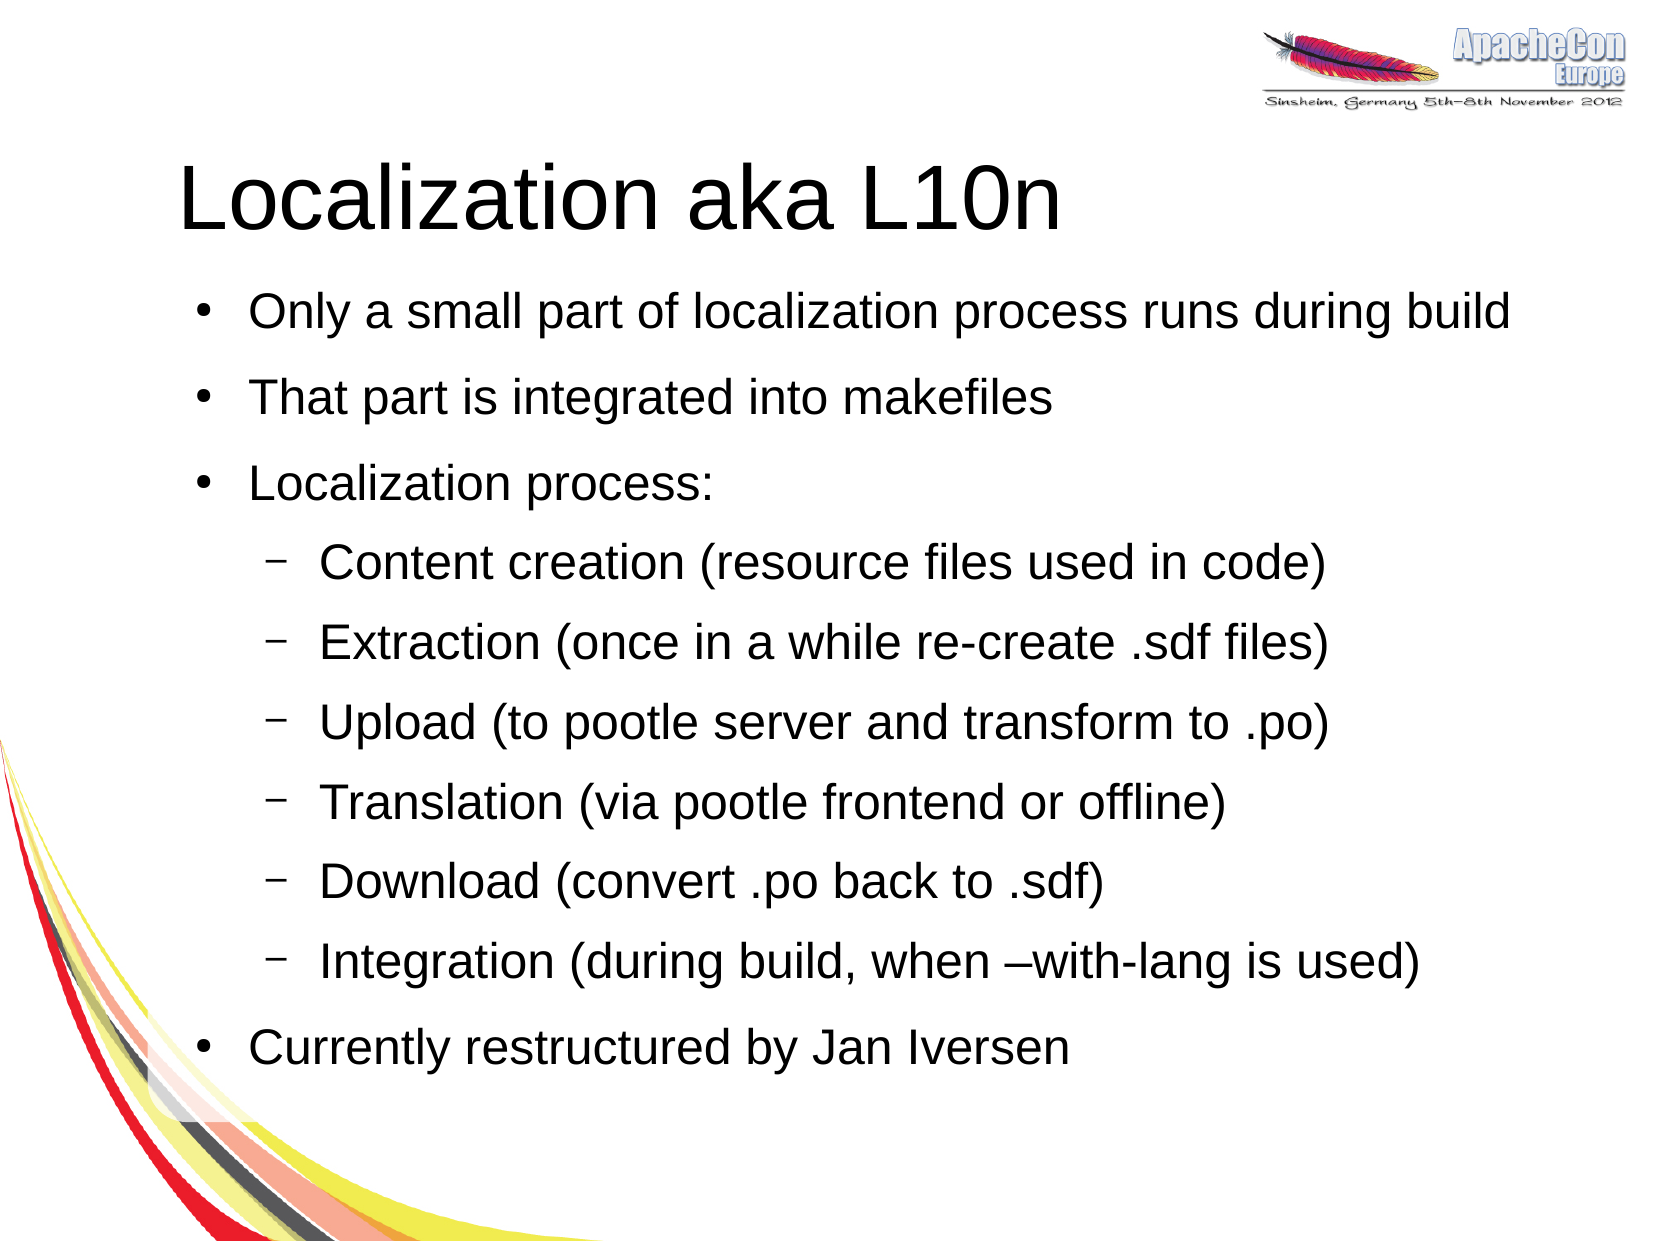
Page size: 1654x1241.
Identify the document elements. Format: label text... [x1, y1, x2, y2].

picture [0, 0, 1654, 1241]
list Only a small part of localization process runs during build That part is integrated into makefiles Localization process: Content creation (resource files used in code) Extraction (once in a while re-create .sdf files) Upload (to pootle server and transform to .po) Translation (via pootle frontend or offline) Download (convert .po back to .sdf) Integration (during build, when –with-lang is used) Currently restructured by Jan Iversen [177, 283, 1536, 1075]
title Localization aka L10n [177, 141, 1536, 254]
text_box [147, 887, 443, 1123]
